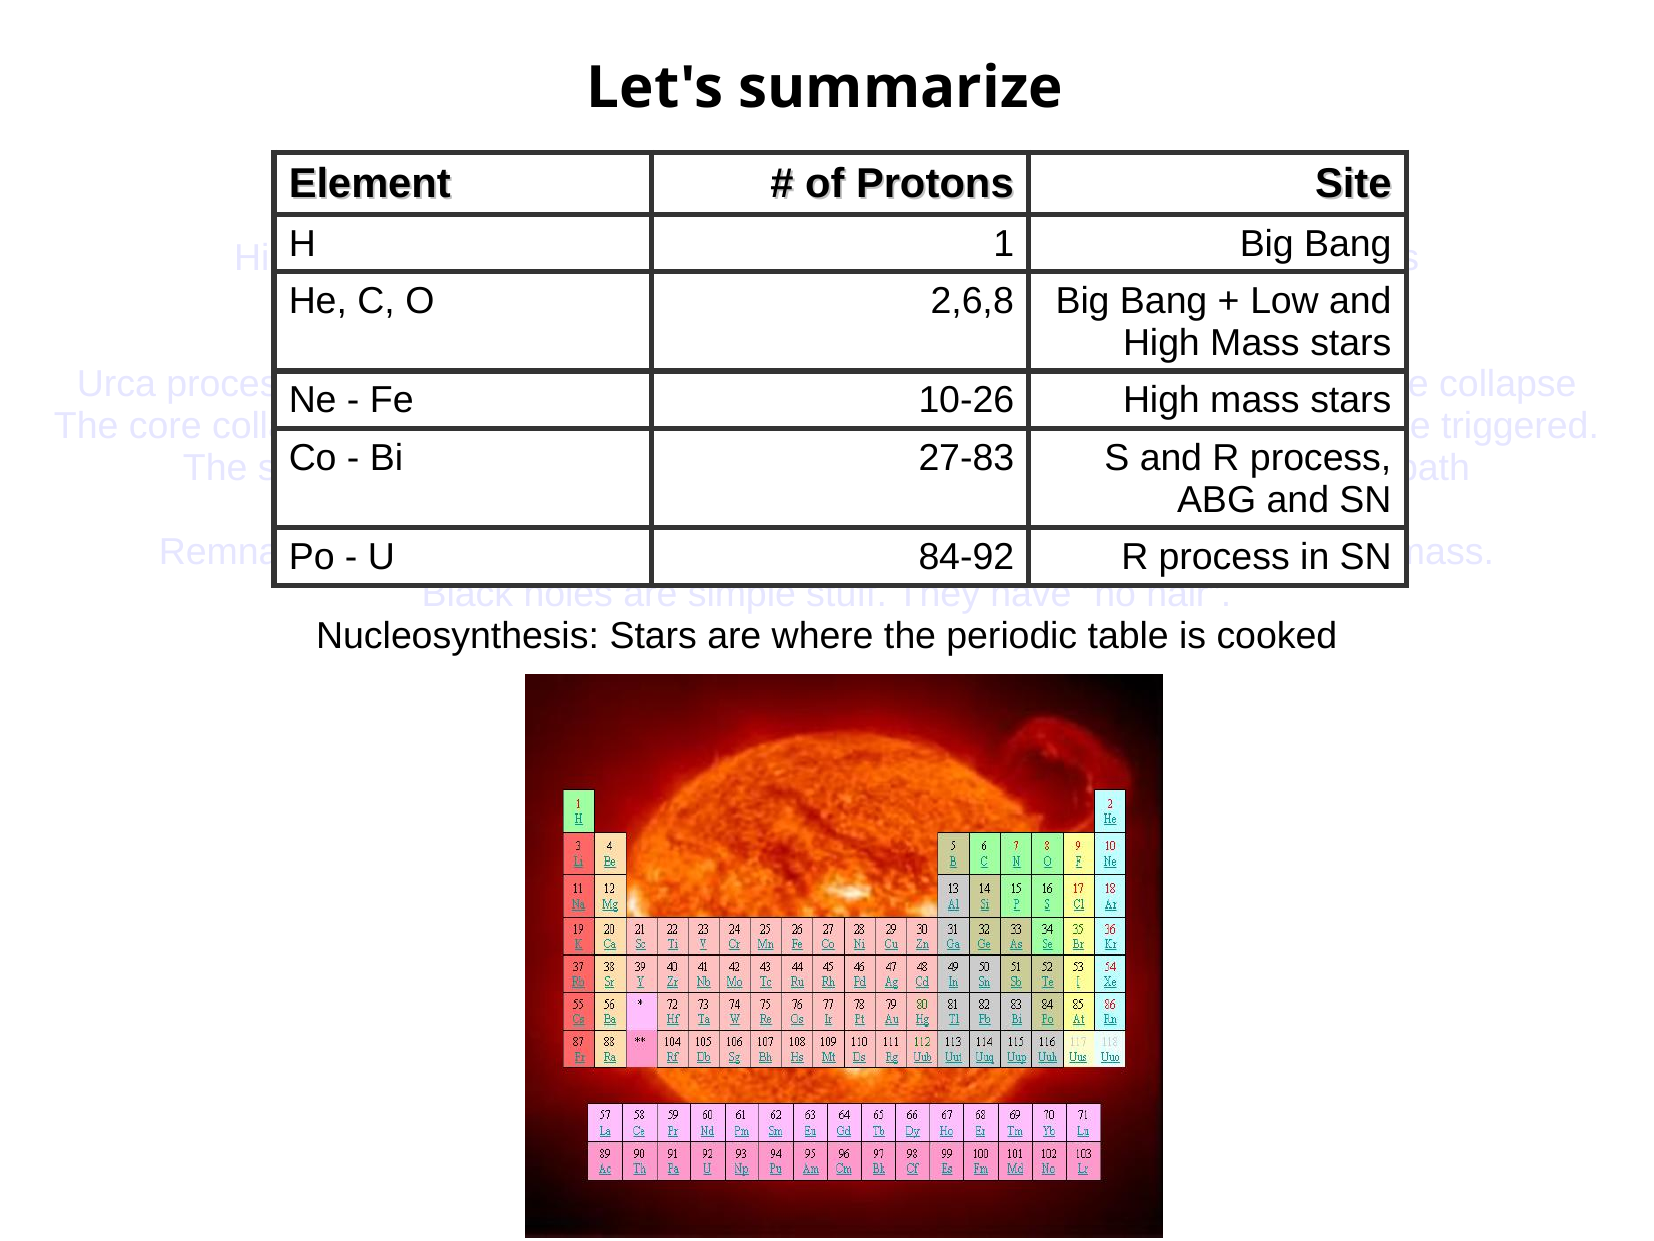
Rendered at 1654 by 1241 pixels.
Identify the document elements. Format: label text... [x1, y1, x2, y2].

table_cell Big Bang [1031, 217, 1404, 269]
table_cell R process in SN [1031, 530, 1404, 583]
picture [525, 674, 1163, 1238]
table_cell Ne - Fe [277, 374, 649, 426]
table_cell 1 [654, 217, 1026, 269]
table_cell 10-26 [654, 374, 1026, 426]
table_cell Co - Bi [277, 431, 649, 525]
table_cell S and R process, ABG and SN [1031, 431, 1404, 525]
table_cell 2,6,8 [654, 274, 1026, 368]
table_header Site [1031, 155, 1404, 212]
table_cell H [277, 217, 649, 269]
table_header # of Protons [654, 155, 1026, 212]
table_header Element [277, 155, 649, 212]
table_cell 27-83 [654, 431, 1026, 525]
table_cell Big Bang + Low and High Mass stars [1031, 274, 1404, 368]
table_cell He, C, O [277, 274, 649, 368]
table_cell 84-92 [654, 530, 1026, 583]
text_box Let's summarize [262, 37, 1388, 134]
text_box Stellar evolution summary Higher mass stars develop onion-like structure of nuclear burning shells Iron is a dead end. Fusion beyond it consumes energy. The Iron core collapses and undergoes neutronization. Urca process produce a flood of neutrinos, that carry energy away and hasten the collapse The core collapses to nuclear densities, overshoots and bounces back. Shockwave triggered. The shockwave travels outwards, deflagrating nuclear reactions along its path A few hours later, the shockwave reaches the surface. Boom!! Remnant is either a pulsar (neutron star) or a black hole, depending of the mass. Black holes are simple stuff. They have “no hair”. Nucleosynthesis: Stars are where the periodic table is cooked [0, 187, 1654, 707]
table_cell High mass stars [1031, 374, 1404, 426]
table_cell Po - U [277, 530, 649, 583]
